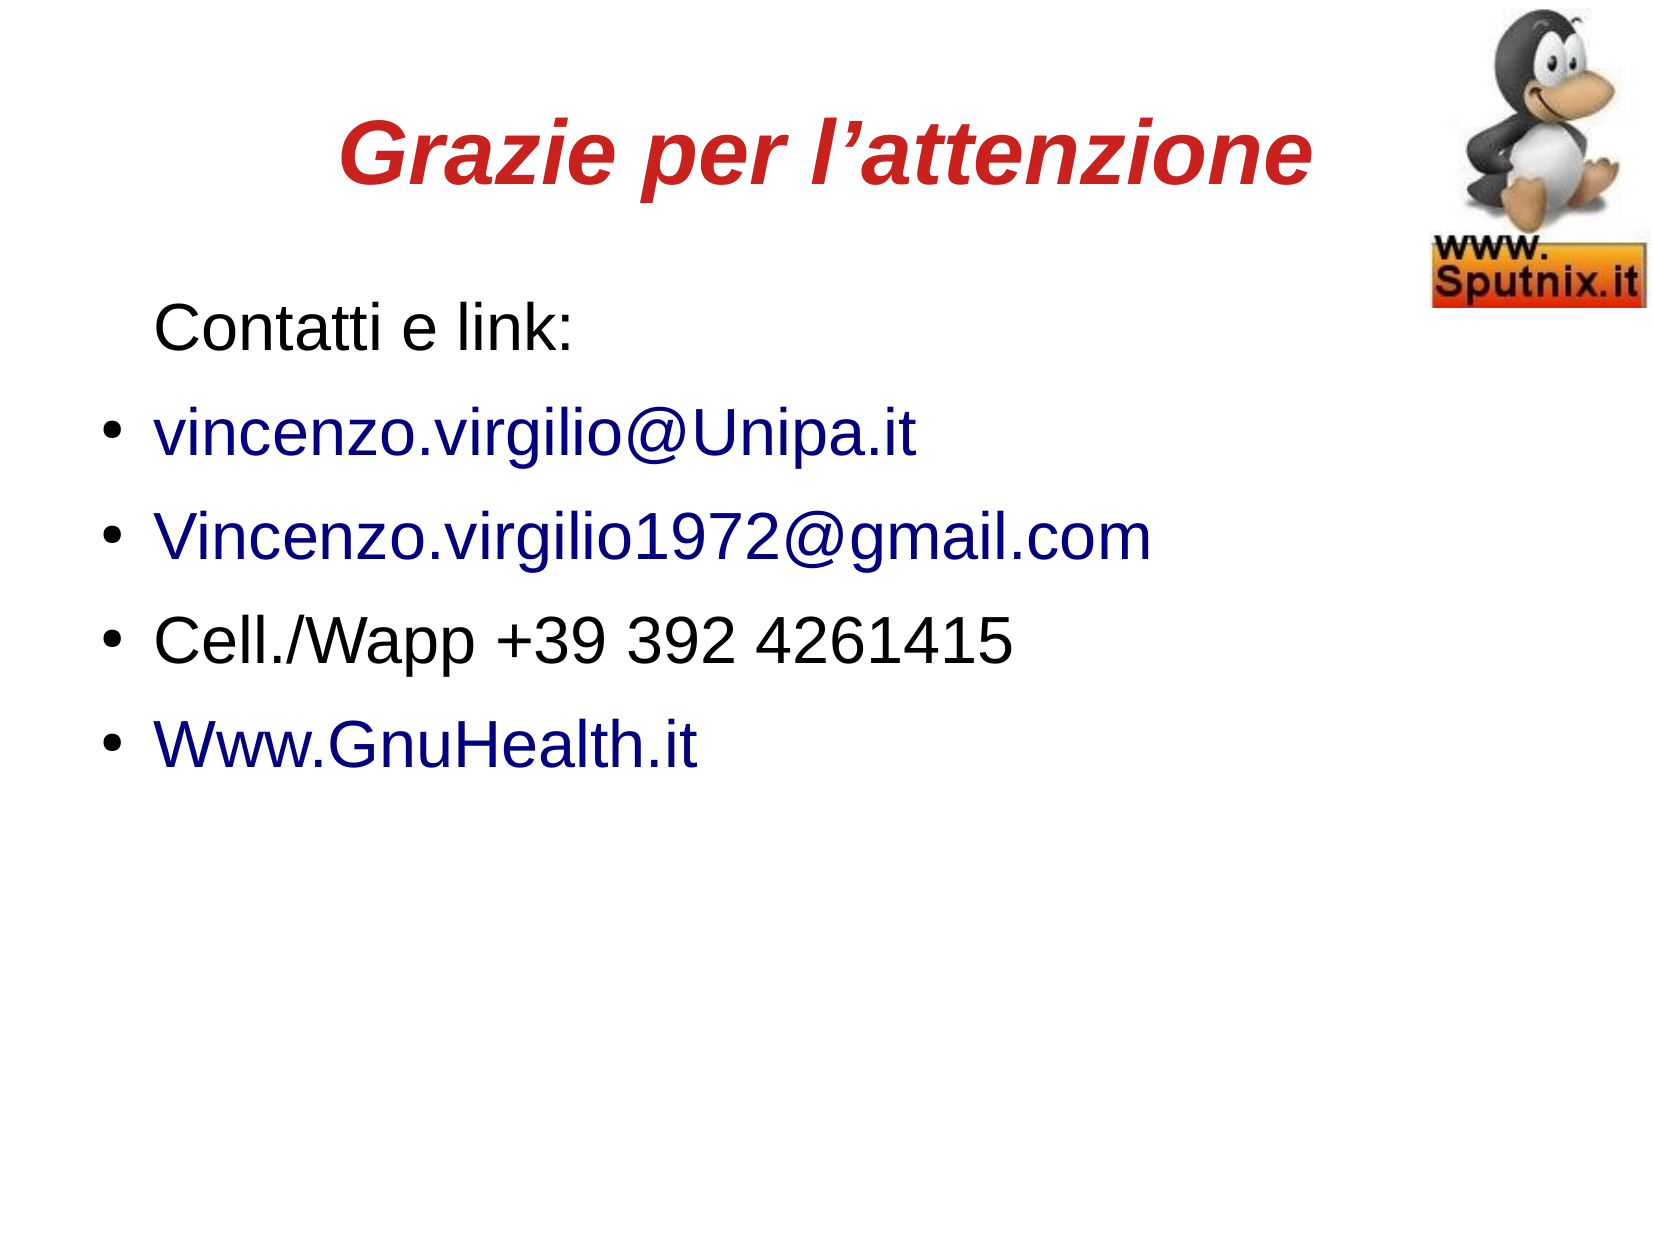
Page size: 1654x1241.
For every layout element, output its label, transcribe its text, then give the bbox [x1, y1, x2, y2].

picture [1429, 8, 1651, 308]
list Contatti e link: vincenzo.virgilio@Unipa.it Vincenzo.virgilio1972@gmail.com Cell./Wapp +39 392 4261415 Www.GnuHealth.it [82, 290, 1571, 1010]
title Grazie per l’attenzione [82, 49, 1429, 257]
